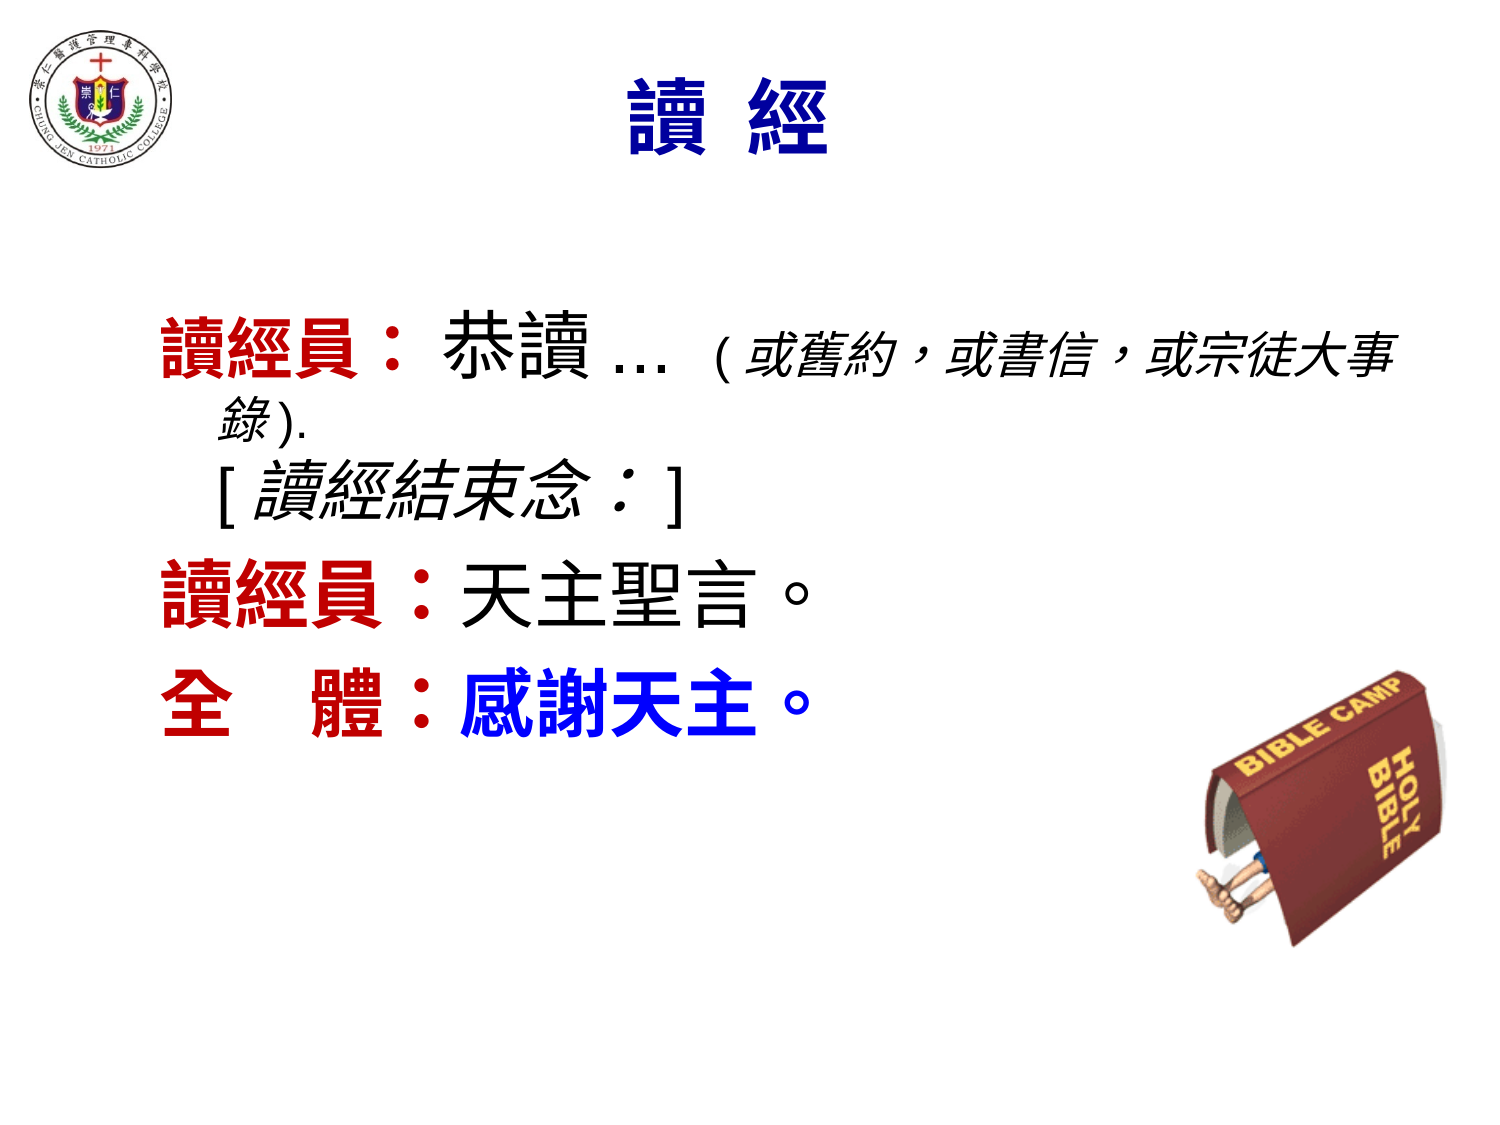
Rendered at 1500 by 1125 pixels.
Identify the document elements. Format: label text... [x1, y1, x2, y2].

picture [1163, 657, 1477, 970]
title 讀 經 [150, 42, 1306, 188]
list 讀經員： 恭讀... (或舊約，或書信，或宗徒大事錄). [讀經結束念：] 讀經員：天主聖言。 全 體：感謝天主。 [88, 290, 1459, 1024]
